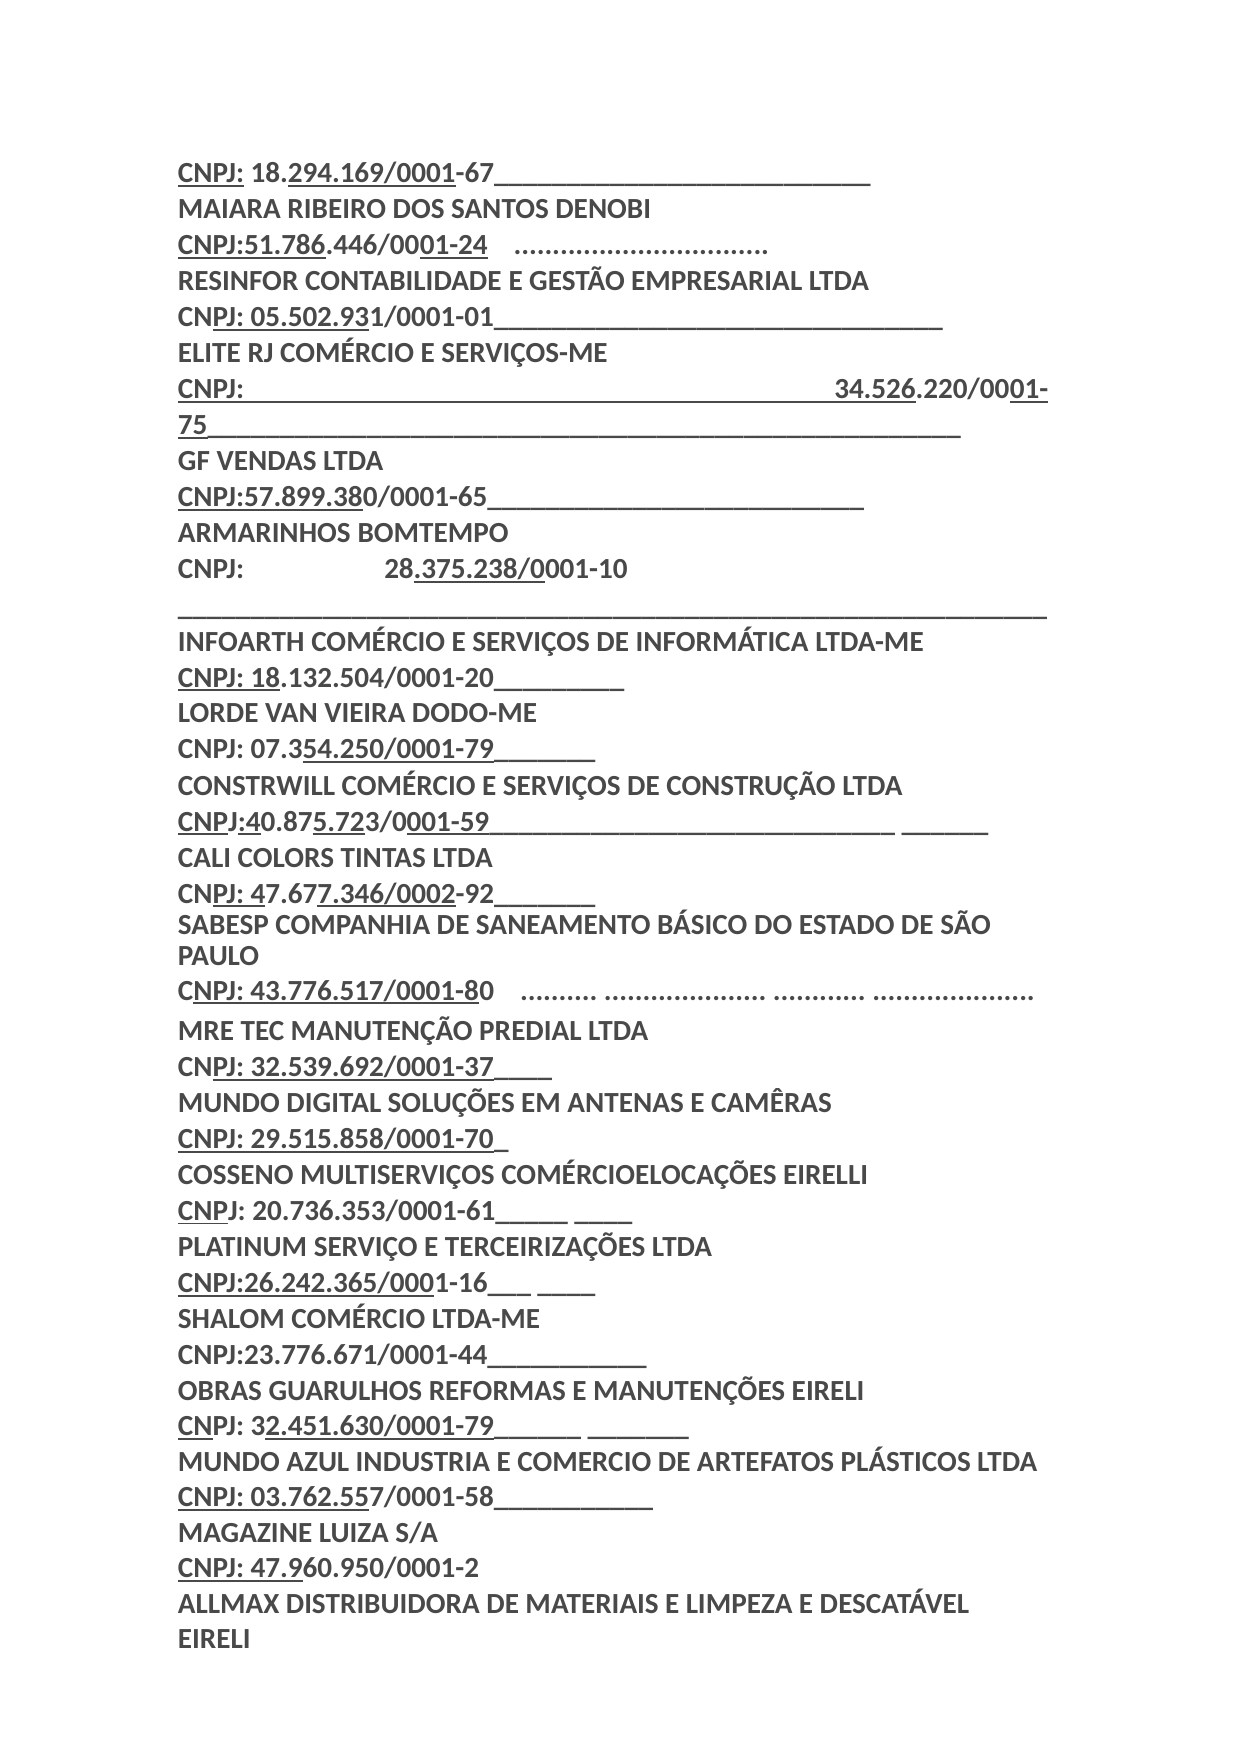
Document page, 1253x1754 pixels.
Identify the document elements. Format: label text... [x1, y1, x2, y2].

text_box CNPJ: 18.294.169/0001-67__________________________ MAIARA RIBEIRO DOS SANTOS DENOBI CNPJ:51.786.446/0001-24 ................................. RESINFOR CONTABILIDADE E GESTÃO EMPRESARIAL LTDA CNPJ: 05.502.931/0001-01_______________________________ ELITE RJ COMÉRCIO E SERVIÇOS-ME CNPJ: 34.526.220/0001-75____________________________________________________ GF VENDAS LTDA CNPJ:57.899.380/0001-65__________________________ ARMARINHOS BOMTEMPO CNPJ: 28.375.238/0001-10 ____________________________________________________________ INFOARTH COMÉRCIO E SERVIÇOS DE INFORMÁTICA LTDA-ME CNPJ: 18.132.504/0001-20_________ LORDE VAN VIEIRA DODO-ME CNPJ: 07.354.250/0001-79_______ CONSTRWILL COMÉRCIO E SERVIÇOS DE CONSTRUÇÃO LTDA CNPJ:40.875.723/0001-59____________________________ ______ CALI COLORS TINTAS LTDA CNPJ: 47.677.346/0002-92_______ SABESP COMPANHIA DE SANEAMENTO BÁSICO DO ESTADO DE SÃO PAULO CNPJ: 43.776.517/0001-80 .......... ..................... ............ ..................... MRE TEC MANUTENÇÃO PREDIAL LTDA CNPJ: 32.539.692/0001-37____ MUNDO DIGITAL SOLUÇÕES EM ANTENAS E CAMÊRAS CNPJ: 29.515.858/0001-70_ COSSENO MULTISERVIÇOS COMÉRCIOELOCAÇÕES EIRELLI CNPJ: 20.736.353/0001-61_____ ____ PLATINUM SERVIÇO E TERCEIRIZAÇÕES LTDA CNPJ:26.242.365/0001-16___ ____ SHALOM COMÉRCIO LTDA-ME CNPJ:23.776.671/0001-44___________ OBRAS GUARULHOS REFORMAS E MANUTENÇÕES EIRELI CNPJ: 32.451.630/0001-79______ _______ MUNDO AZUL INDUSTRIA E COMERCIO DE ARTEFATOS PLÁSTICOS LTDA CNPJ: 03.762.557/0001-58___________ MAGAZINE LUIZA S/A CNPJ: 47.960.950/0001-2 ALLMAX DISTRIBUIDORA DE MATERIAIS E LIMPEZA E DESCATÁVEL EIRELI [178, 152, 1053, 1572]
